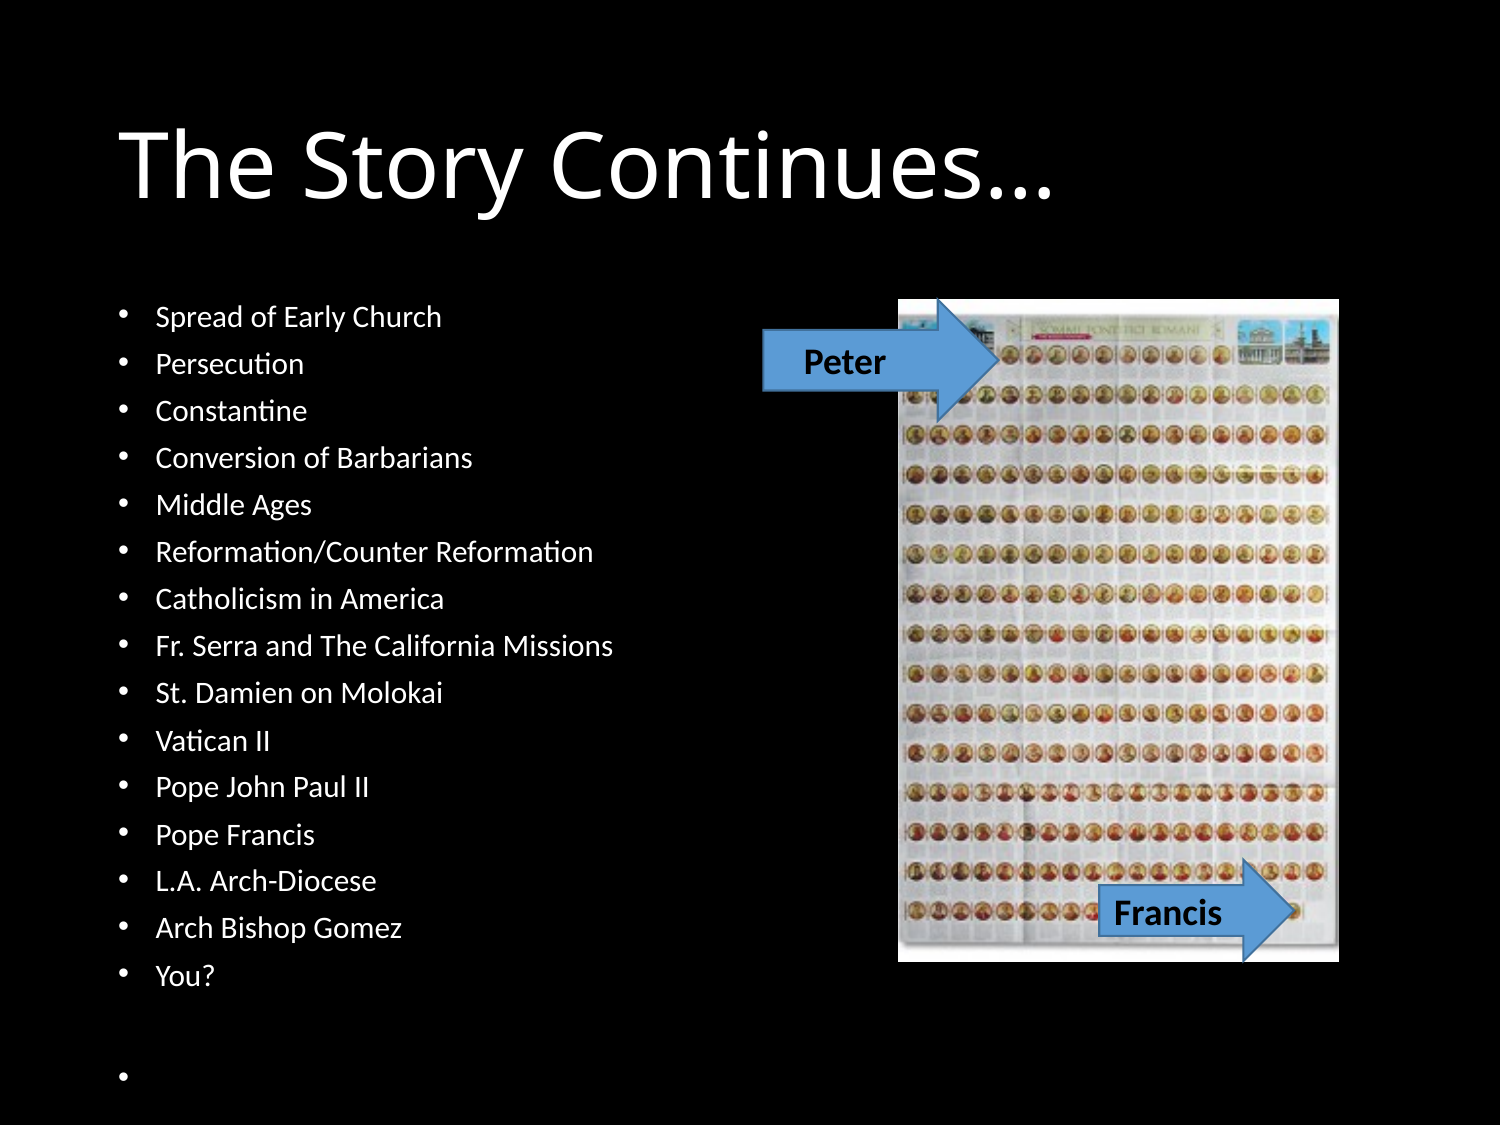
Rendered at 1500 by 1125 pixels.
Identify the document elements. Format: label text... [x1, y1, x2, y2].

list Spread of Early Church Persecution Constantine Conversion of Barbarians Middle Ages Reformation/Counter Reformation Catholicism in America Fr. Serra and The California Missions St. Damien on Molokai Vatican II Pope John Paul II Pope Francis L.A. Arch-Diocese Arch Bishop Gomez You? [103, 299, 741, 1014]
text_box [1243, 859, 1295, 962]
title The Story Continues… [103, 59, 1397, 278]
text_box Francis [1099, 880, 1261, 941]
picture [898, 299, 1339, 962]
picture [898, 299, 937, 329]
text_box [937, 299, 999, 421]
text_box Peter [763, 329, 965, 391]
